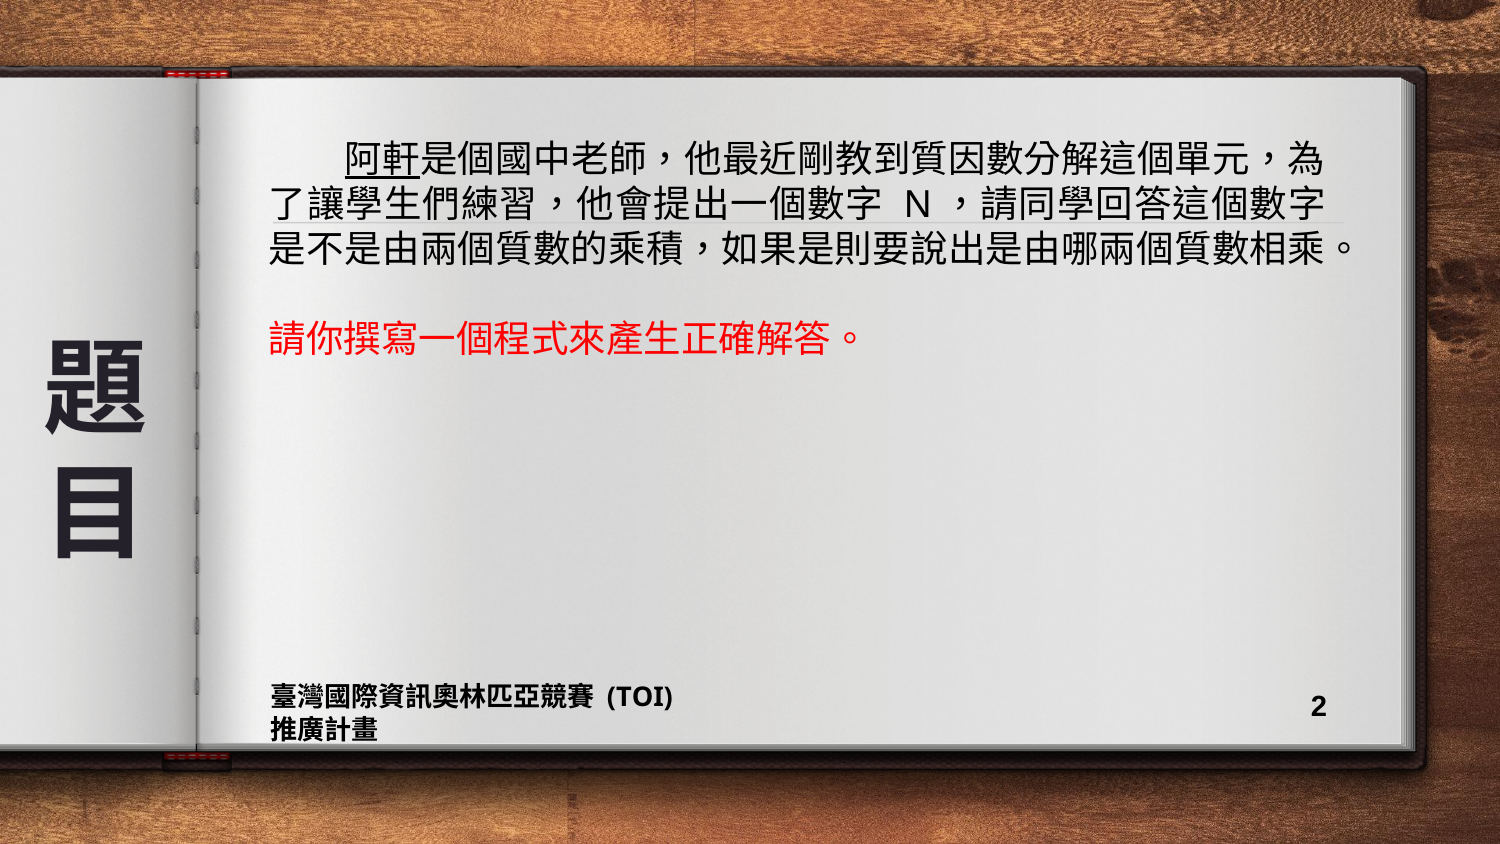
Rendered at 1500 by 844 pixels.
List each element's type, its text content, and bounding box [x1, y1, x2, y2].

text_box 題 目 [28, 306, 210, 552]
text_box 2 [1295, 672, 1386, 737]
text_box 阿軒是個國中老師，他最近剛教到質因數分解這個單元，為了讓學生們練習，他會提出一個數字 N，請同學回答這個數字是不是由兩個質數的乘積，如果是則要說出是由哪兩個質數相乘。 請你撰寫一個程式來產生正確解答。 [254, 128, 1341, 672]
